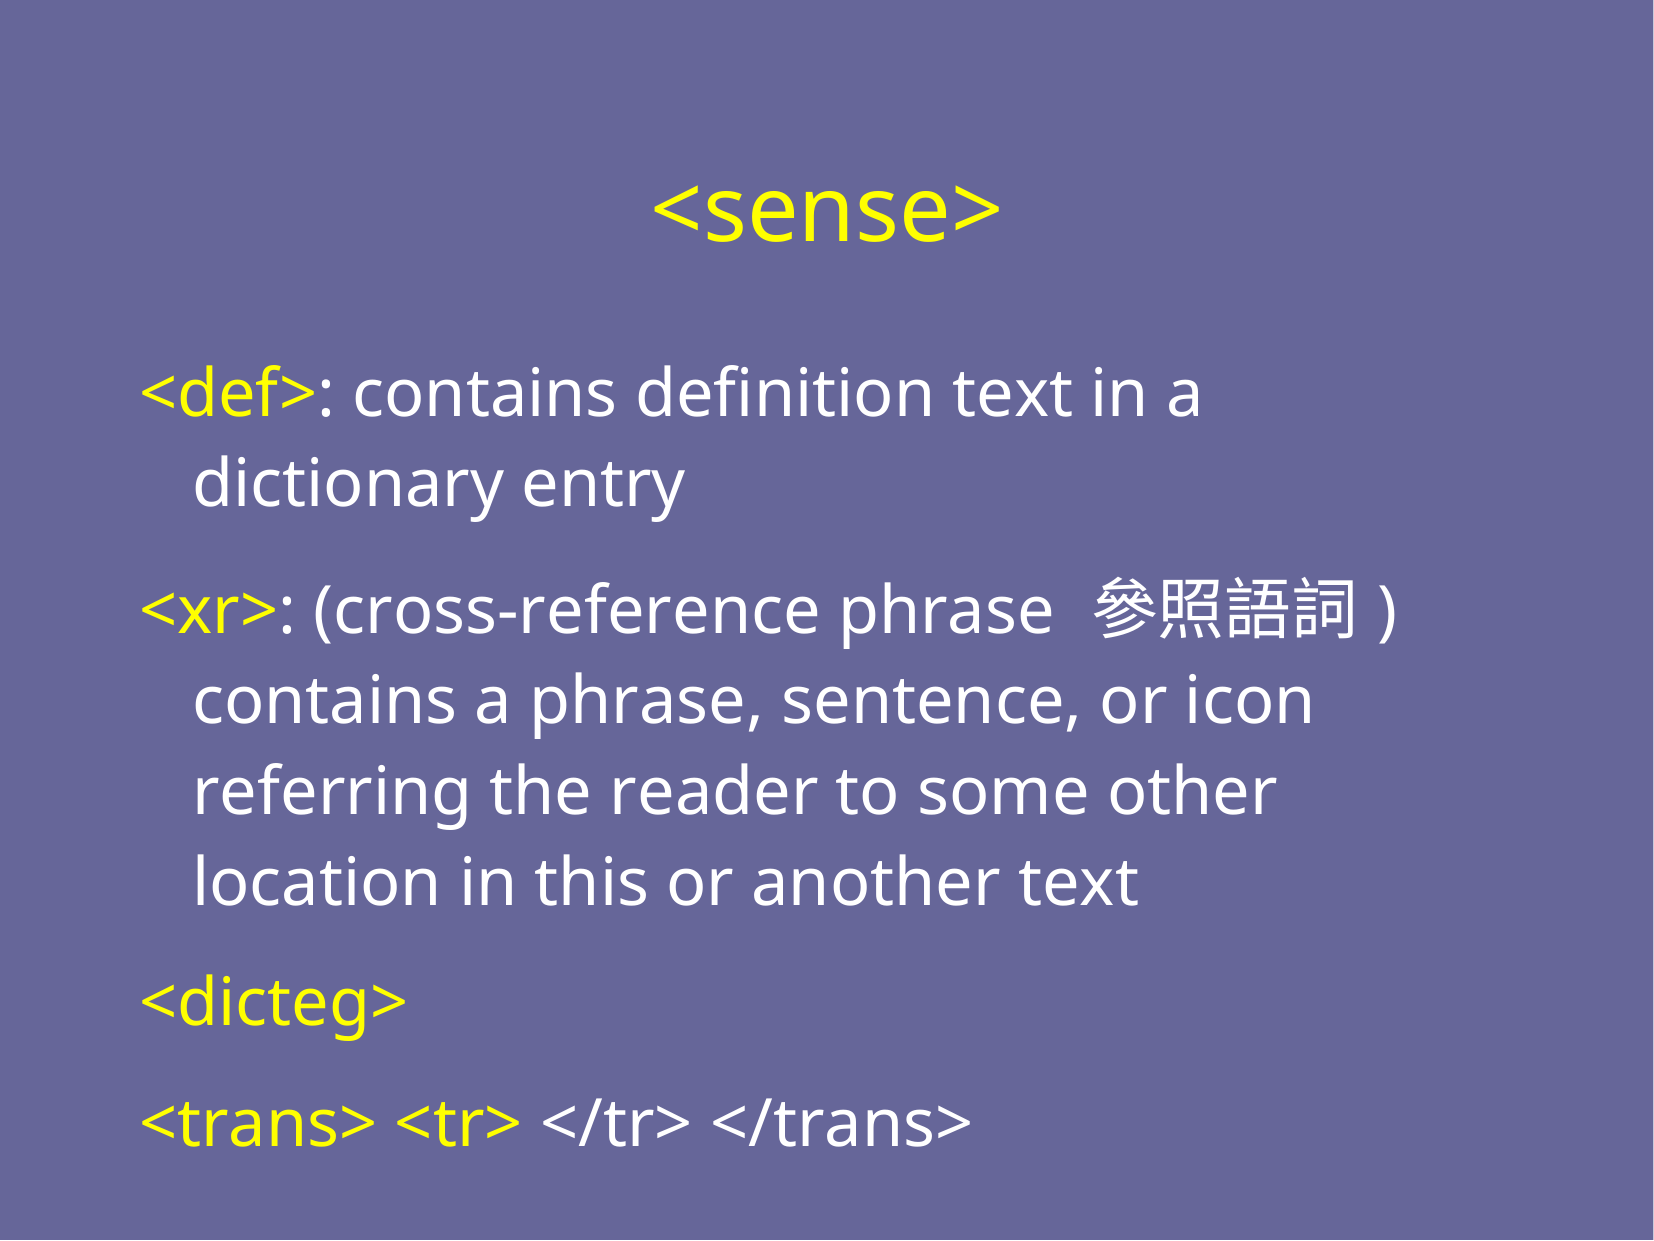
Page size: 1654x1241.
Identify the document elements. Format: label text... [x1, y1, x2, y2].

list <def>: contains definition text in a dictionary entry <xr>: (cross-reference phrase 參照語詞) contains a phrase, sentence, or icon referring the reader to some other location in this or another text <dicteg> <trans> <tr> </tr> </trans> [121, 344, 1534, 1148]
title <sense> [121, 110, 1534, 303]
